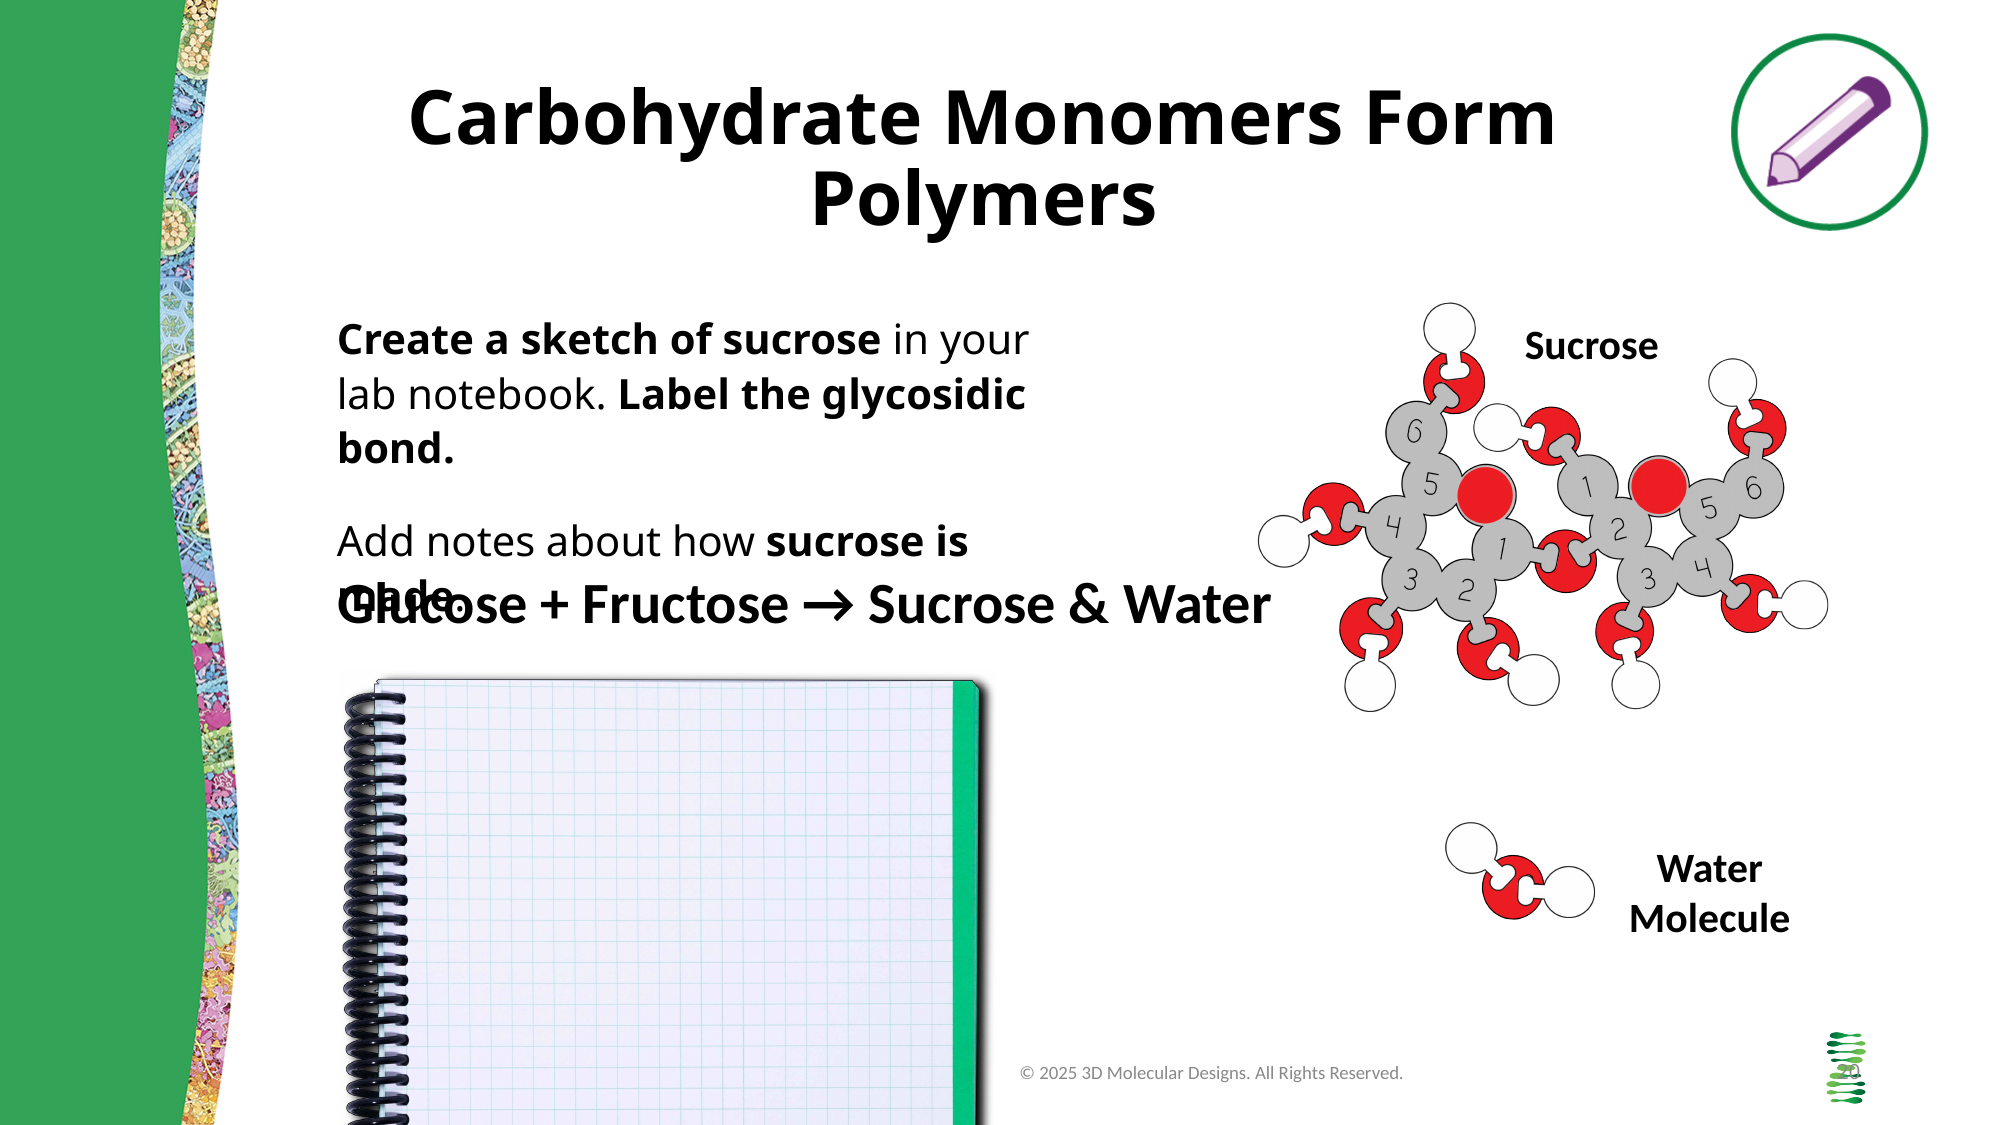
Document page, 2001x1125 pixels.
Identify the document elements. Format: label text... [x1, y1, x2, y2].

text_box Create a sketch of sucrose in your lab notebook. Label the glycosidic bond. Add notes about how sucrose is made. [321, 299, 1106, 803]
text_box Carbohydrate Monomers Form Polymers [235, 72, 1732, 198]
text_box Sucrose [1509, 310, 1676, 377]
picture [339, 670, 997, 1125]
text_box Glucose + Fructose → Sucrose & Water [322, 551, 1323, 641]
picture [1434, 811, 1596, 922]
slide_number 20 [1821, 1042, 1929, 1103]
text_box Water Molecule [1613, 833, 1807, 950]
picture [1248, 299, 1829, 716]
